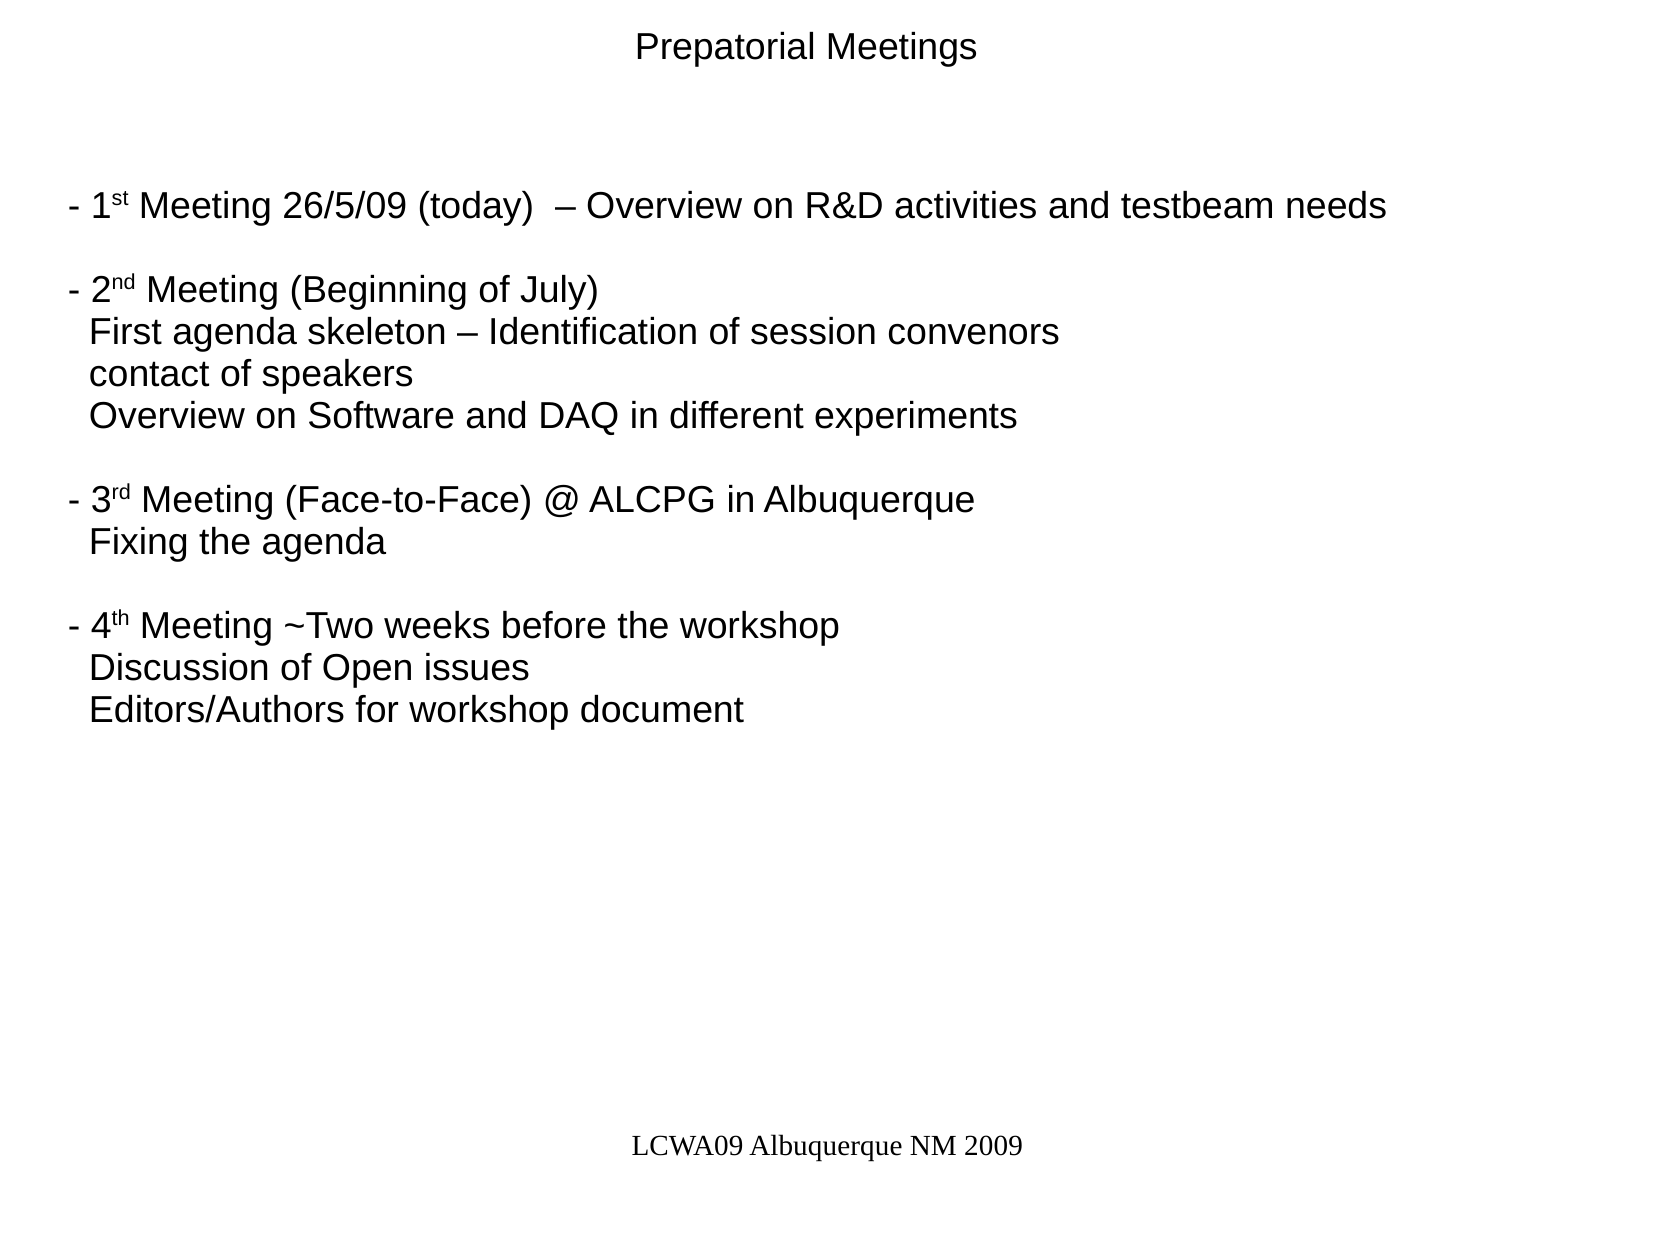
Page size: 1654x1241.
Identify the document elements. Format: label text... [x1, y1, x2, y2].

text_box Prepatorial Meetings [620, 18, 994, 75]
text_box - 1st Meeting 26/5/09 (today) – Overview on R&D activities and testbeam needs - 2nd Meeting (Beginning of July) First agenda skeleton – Identification of session convenors contact of speakers Overview on Software and DAQ in different experiments - 3rd Meeting (Face-to-Face) @ ALCPG in Albuquerque Fixing the agenda - 4th Meeting ~Two weeks before the workshop Discussion of Open issues Editors/Authors for workshop document [53, 177, 1406, 744]
